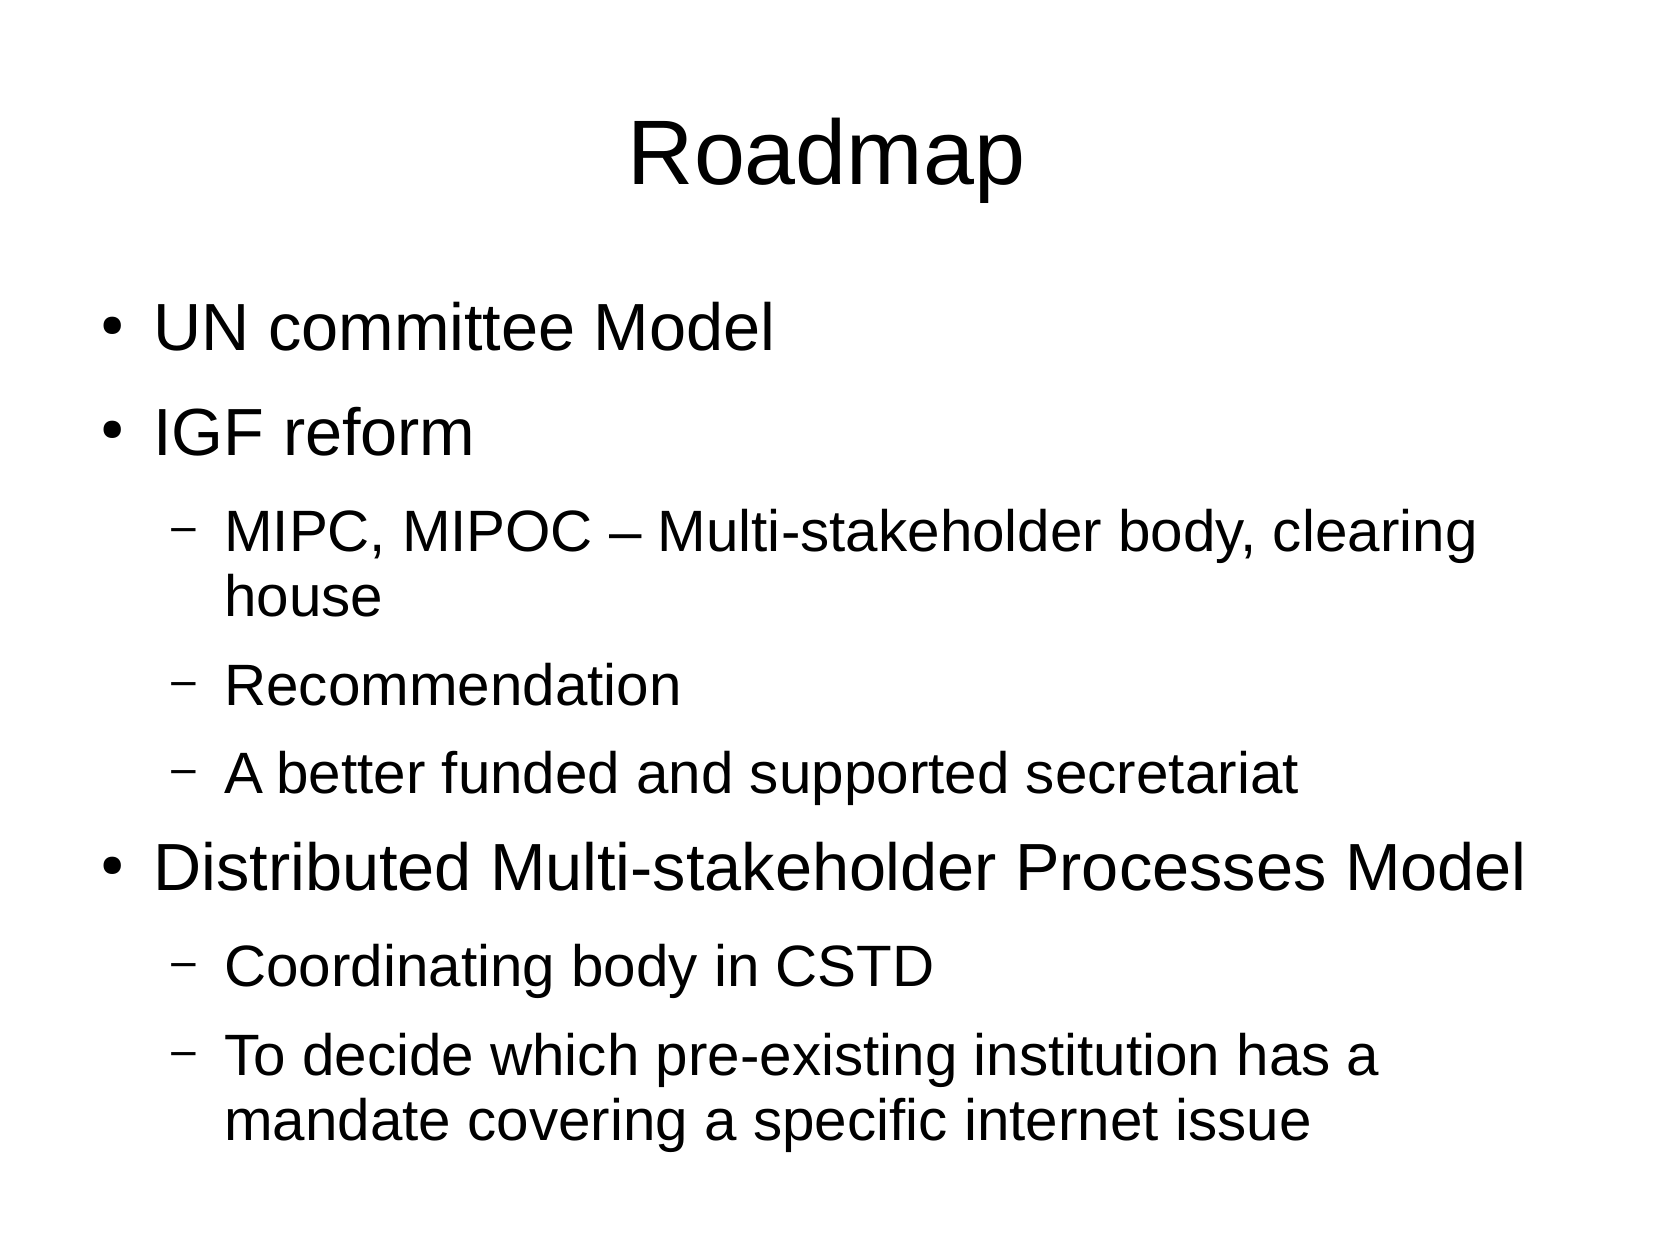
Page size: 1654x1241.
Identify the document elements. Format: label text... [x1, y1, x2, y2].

list UN committee Model IGF reform MIPC, MIPOC – Multi-stakeholder body, clearing house Recommendation A better funded and supported secretariat Distributed Multi-stakeholder Processes Model Coordinating body in CSTD To decide which pre-existing institution has a mandate covering a specific internet issue [82, 290, 1538, 1170]
title Roadmap [82, 49, 1571, 257]
